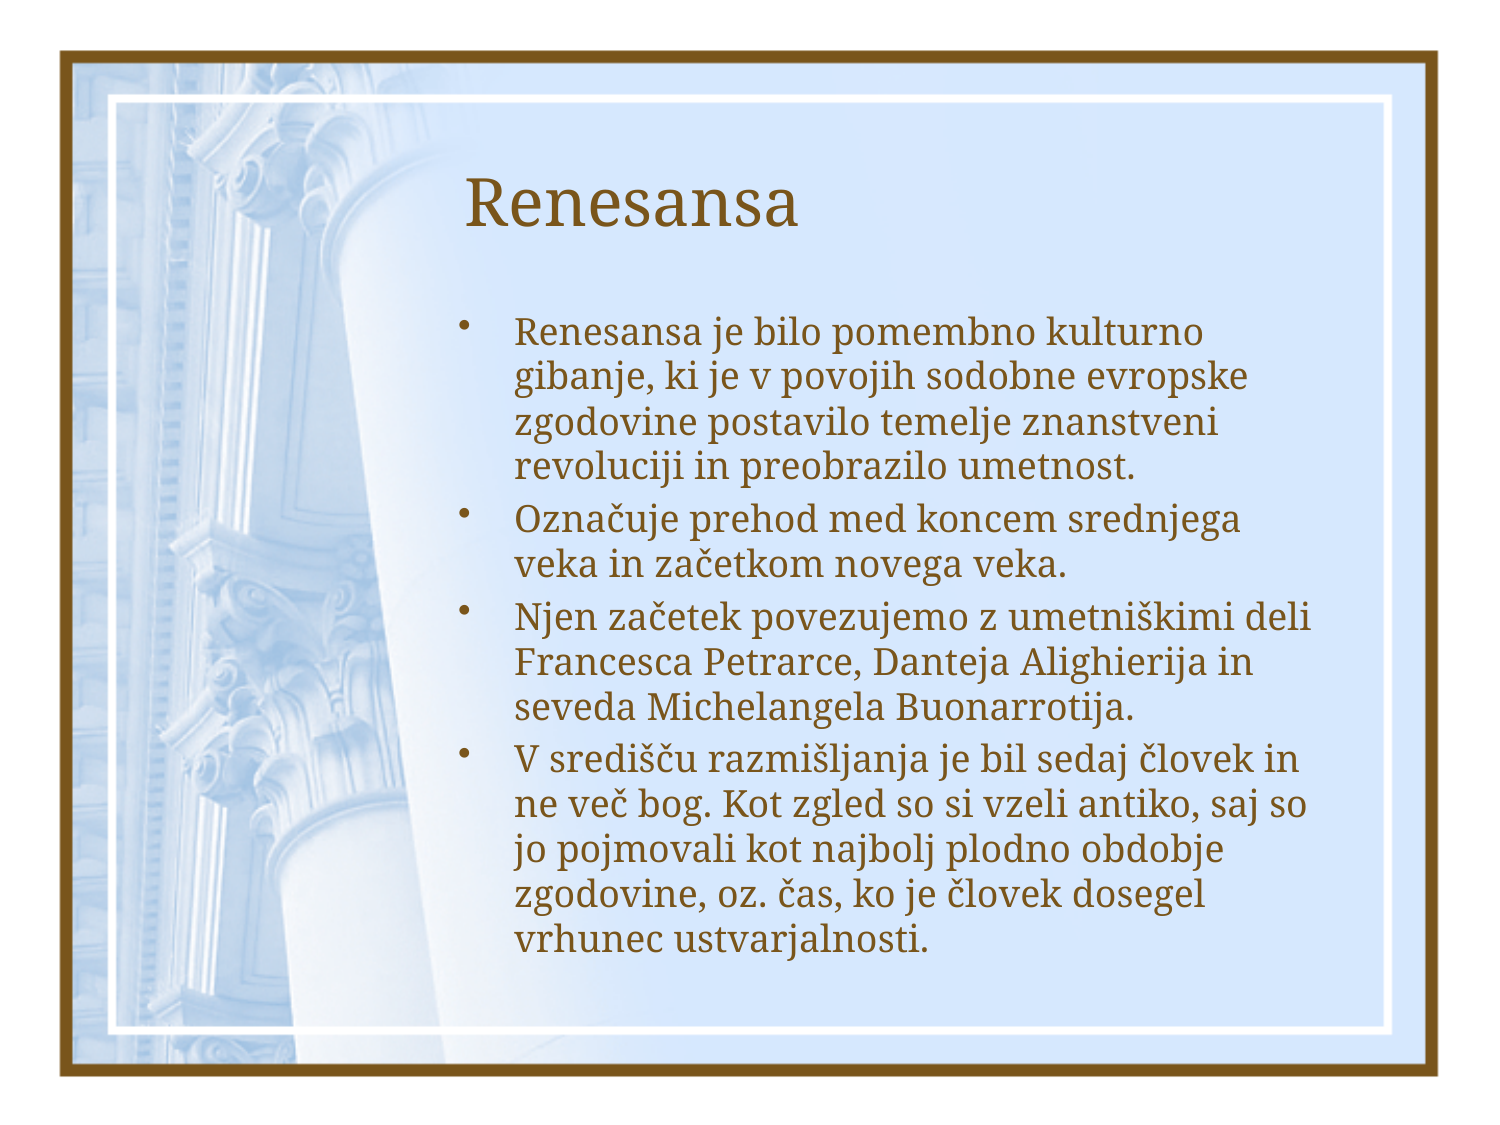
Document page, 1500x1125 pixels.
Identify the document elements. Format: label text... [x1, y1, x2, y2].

title Renesansa [449, 125, 1350, 275]
list Renesansa je bilo pomembno kulturno gibanje, ki je v povojih sodobne evropske zgodovine postavilo temelje znanstveni revoluciji in preobrazilo umetnost. Označuje prehod med koncem srednjega veka in začetkom novega veka. Njen začetek povezujemo z umetniškimi deli Francesca Petrarce, Danteja Alighierija in seveda Michelangela Buonarrotija. V središču razmišljanja je bil sedaj človek in ne več bog. Kot zgled so si vzeli antiko, saj so jo pojmovali kot najbolj plodno obdobje zgodovine, oz. čas, ko je človek dosegel vrhunec ustvarjalnosti. [442, 299, 1350, 1012]
picture [0, 0, 1500, 1125]
